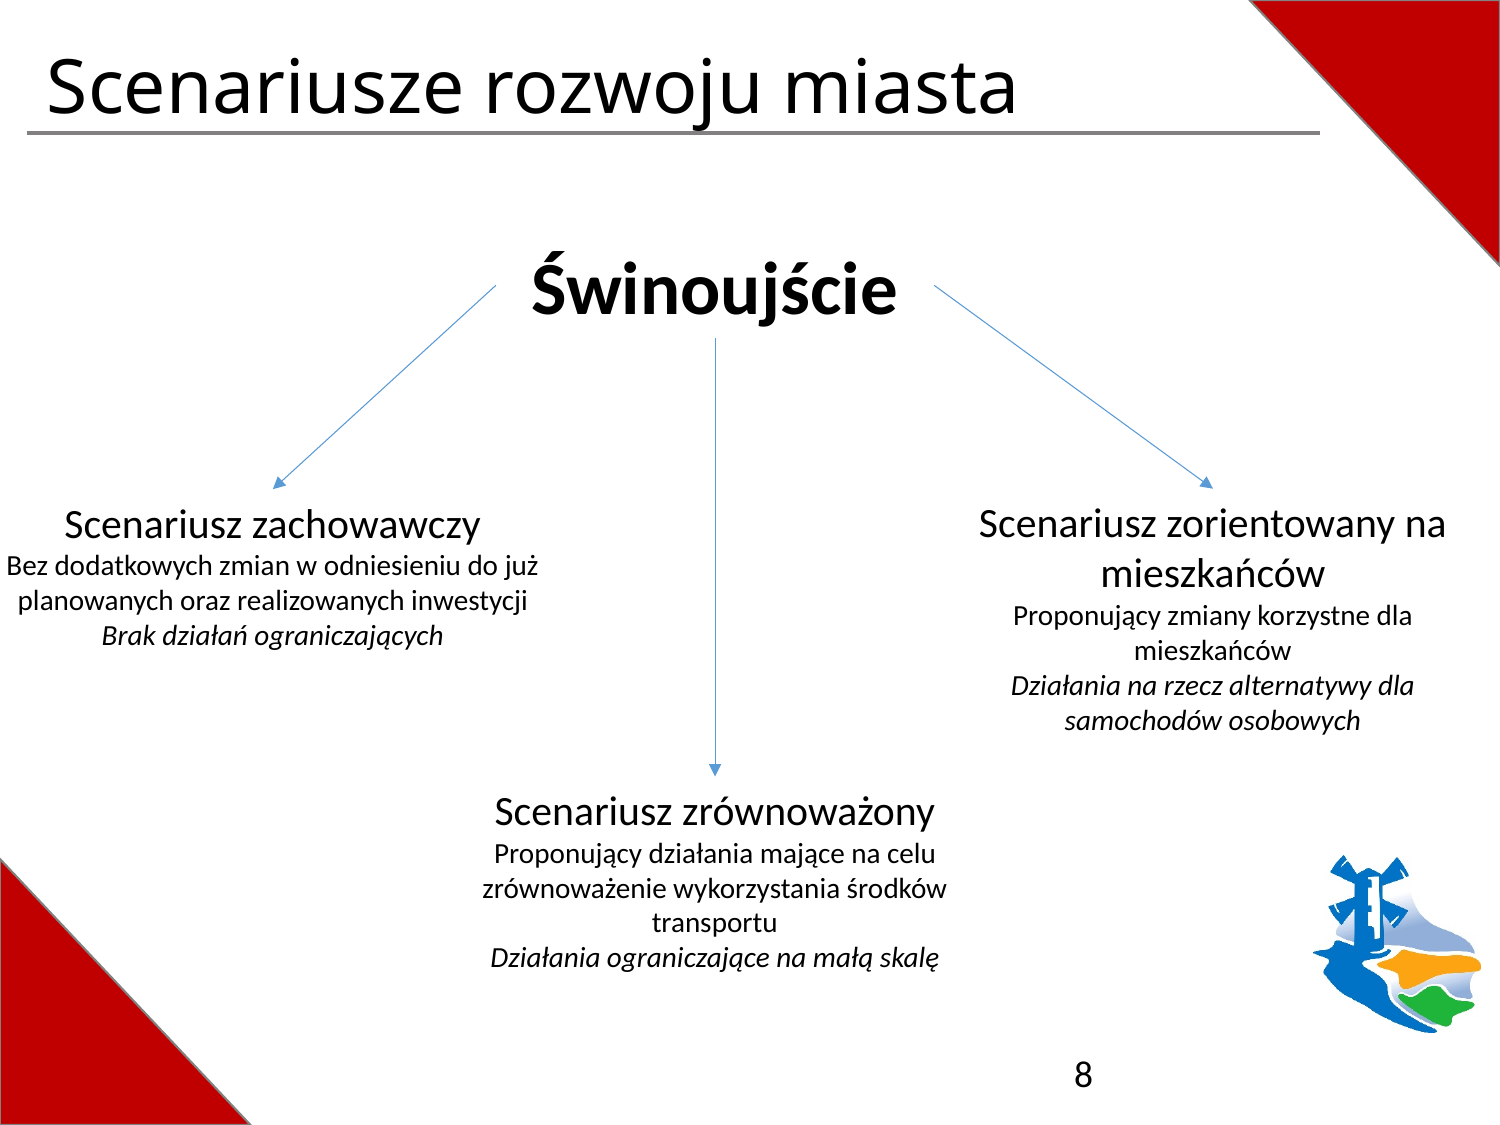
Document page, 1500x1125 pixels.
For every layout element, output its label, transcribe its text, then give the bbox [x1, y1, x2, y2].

text_box Scenariusz zorientowany na mieszkańców Proponujący zmiany korzystne dla mieszkańców Działania na rzecz alternatywy dla samochodów osobowych [925, 488, 1500, 744]
slide_number 25 [1059, 1042, 1397, 1103]
text_box [1328, 0, 1500, 266]
text_box Świnoujście [495, 232, 935, 338]
text_box Scenariusz zrównoważony Proponujący działania mające na celu zrównoważenie wykorzystania środków transportu Działania ograniczające na małą skalę [427, 776, 1002, 982]
picture [1313, 855, 1481, 1033]
text_box [0, 859, 251, 1125]
text_box Scenariusz zachowawczy Bez dodatkowych zmian w odniesieniu do już planowanych oraz realizowanych inwestycji Brak działań ograniczających [0, 489, 576, 659]
text_box Scenariusze rozwoju miasta [31, 0, 1328, 199]
